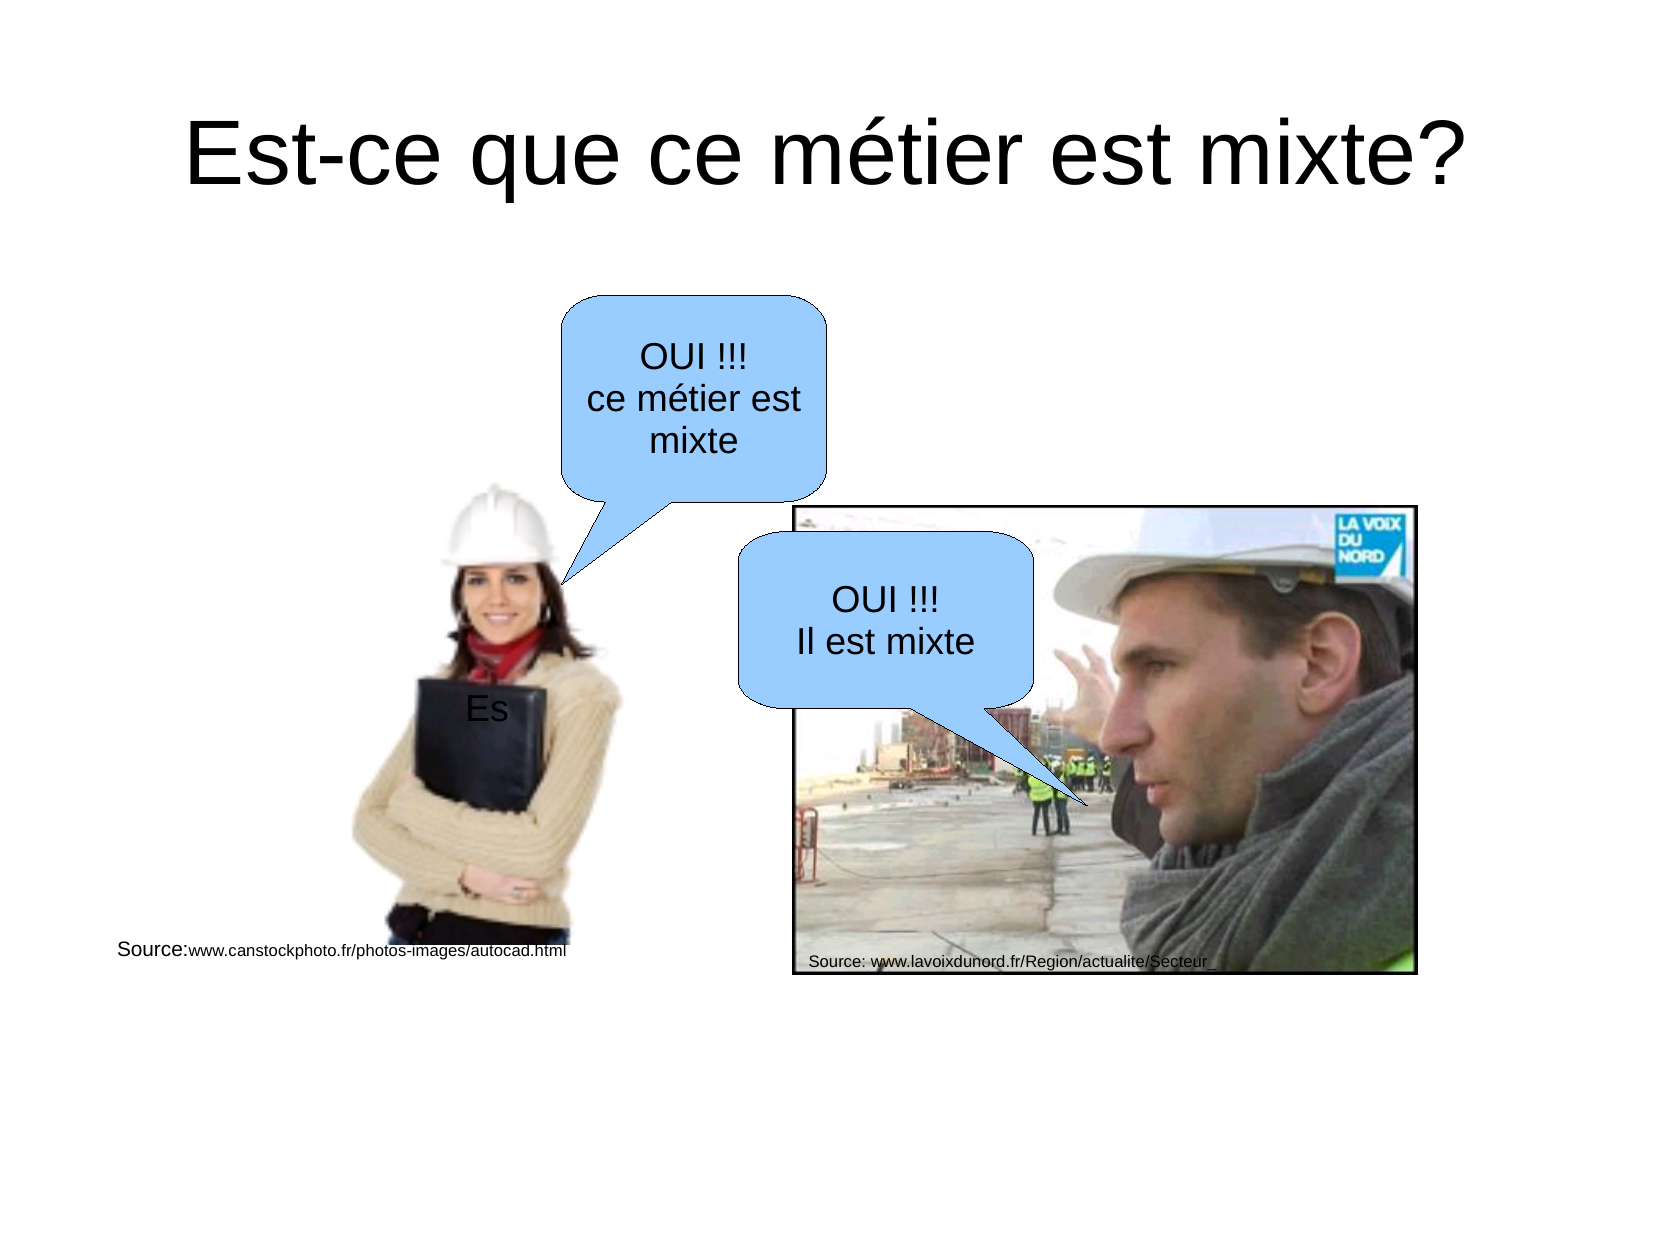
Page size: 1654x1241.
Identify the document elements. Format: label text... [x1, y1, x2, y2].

picture [792, 505, 1418, 944]
text_box Source: www.lavoixdunord.fr/Region/actualite/Secteur_ [793, 944, 1595, 1002]
title Est-ce que ce métier est mixte? [82, 56, 1571, 250]
picture [324, 472, 650, 915]
text_box [708, 354, 739, 454]
text_box OUI !!! ce métier est mixte [561, 295, 827, 585]
text_box Source:www.canstockphoto.fr/photos-images/autocad.html [91, 915, 975, 973]
text_box OUI !!! Il est mixte [738, 531, 1088, 806]
